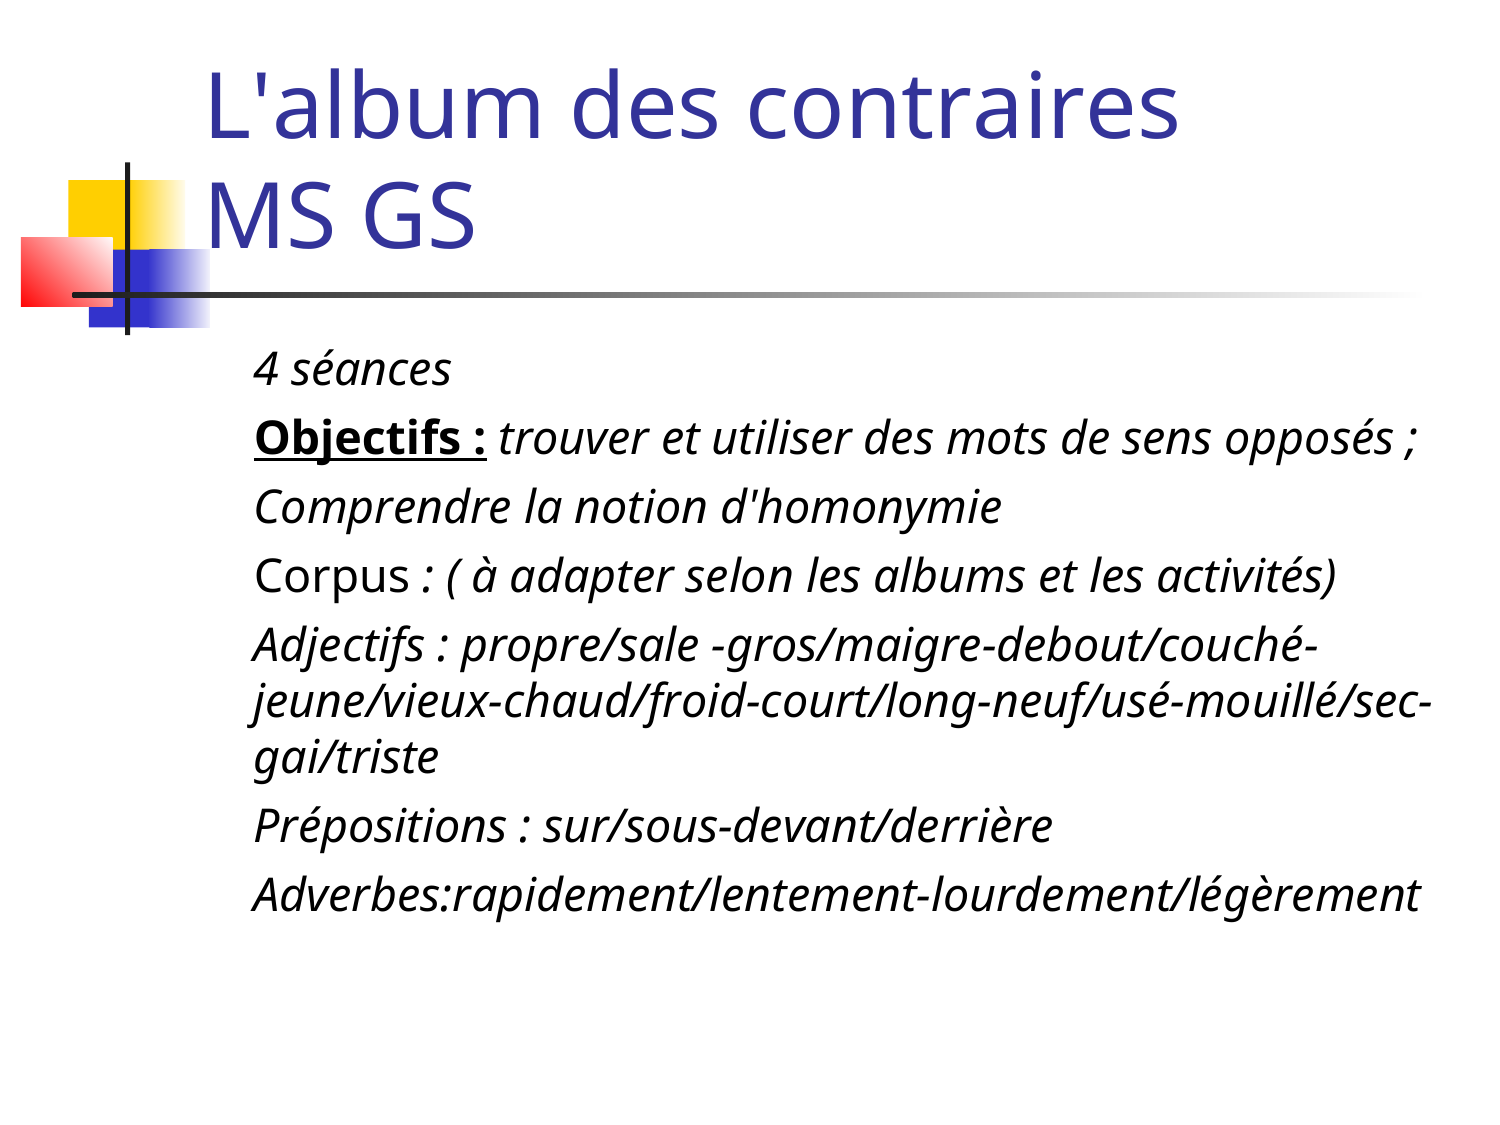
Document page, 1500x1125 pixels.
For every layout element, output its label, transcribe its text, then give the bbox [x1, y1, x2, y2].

list 4 séances Objectifs : trouver et utiliser des mots de sens opposés ; Comprendre la notion d'homonymie Corpus : ( à adapter selon les albums et les activités) Adjectifs : propre/sale -gros/maigre-debout/couché-jeune/vieux-chaud/froid-court/long-neuf/usé-mouillé/sec-gai/triste Prépositions : sur/sous-devant/derrière Adverbes:rapidement/lentement-lourdement/légèrement [193, 330, 1469, 1006]
title L'album des contraires MS GS [188, 35, 1467, 275]
